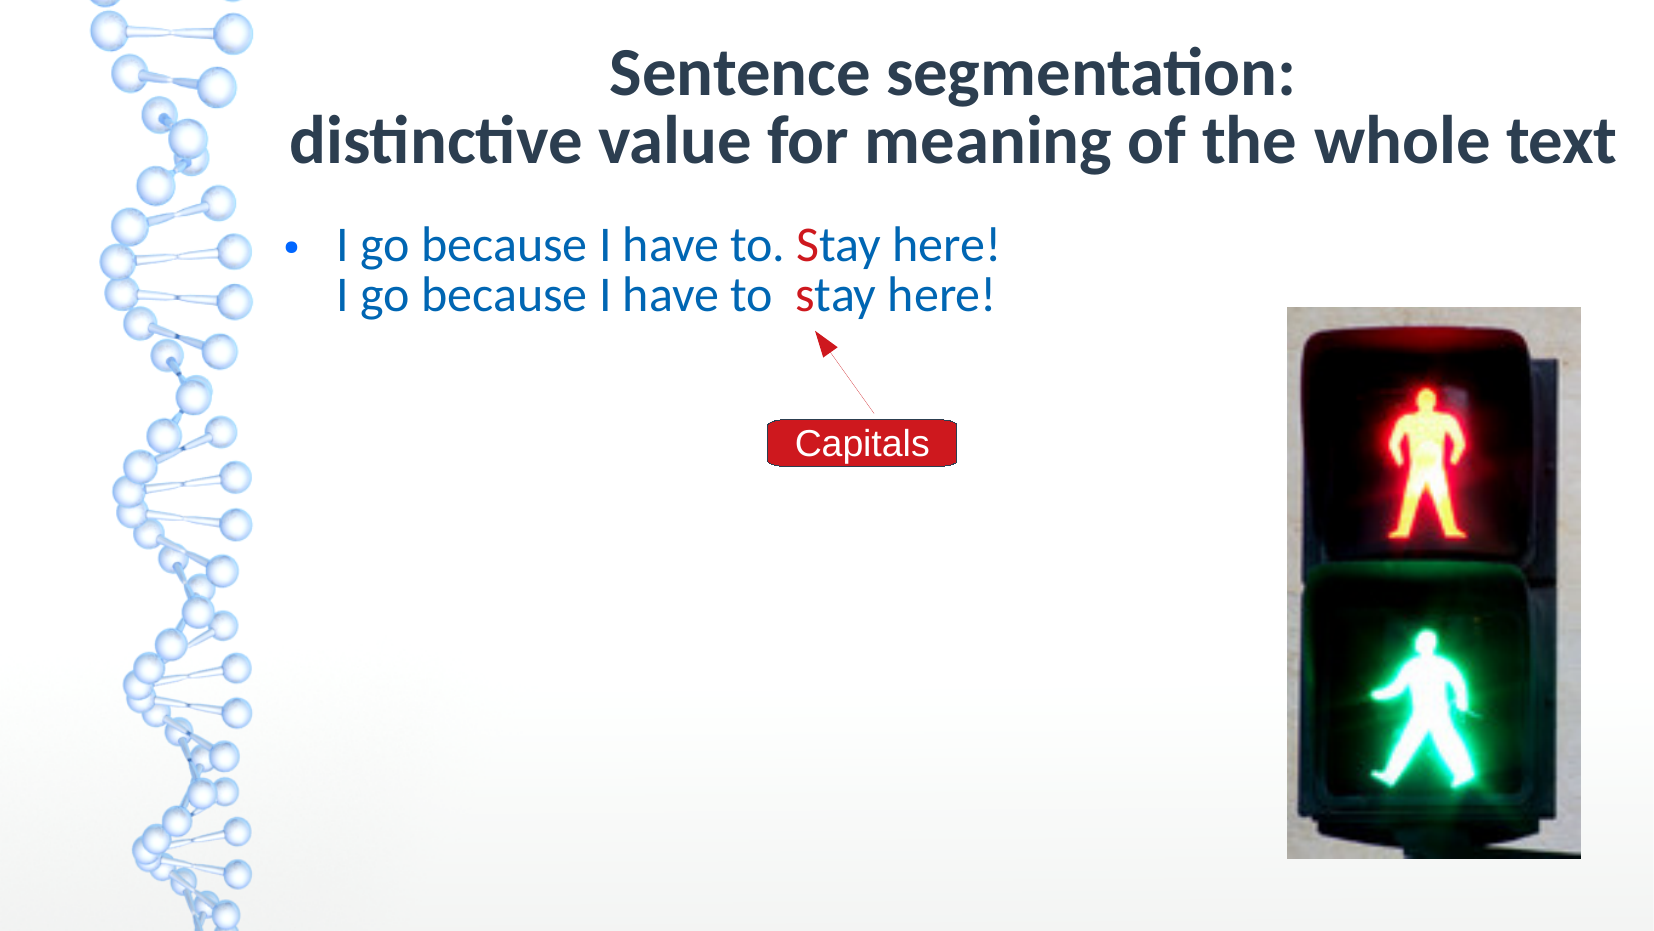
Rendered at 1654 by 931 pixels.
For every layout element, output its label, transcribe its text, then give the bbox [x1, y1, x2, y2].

list I go because I have to. Stay here! I go because I have to stay here! [265, 224, 1052, 337]
picture [0, 0, 1654, 931]
text_box Capitals [767, 419, 957, 467]
title Sentence segmentation: distinctive value for meaning of the whole text [265, 35, 1642, 189]
